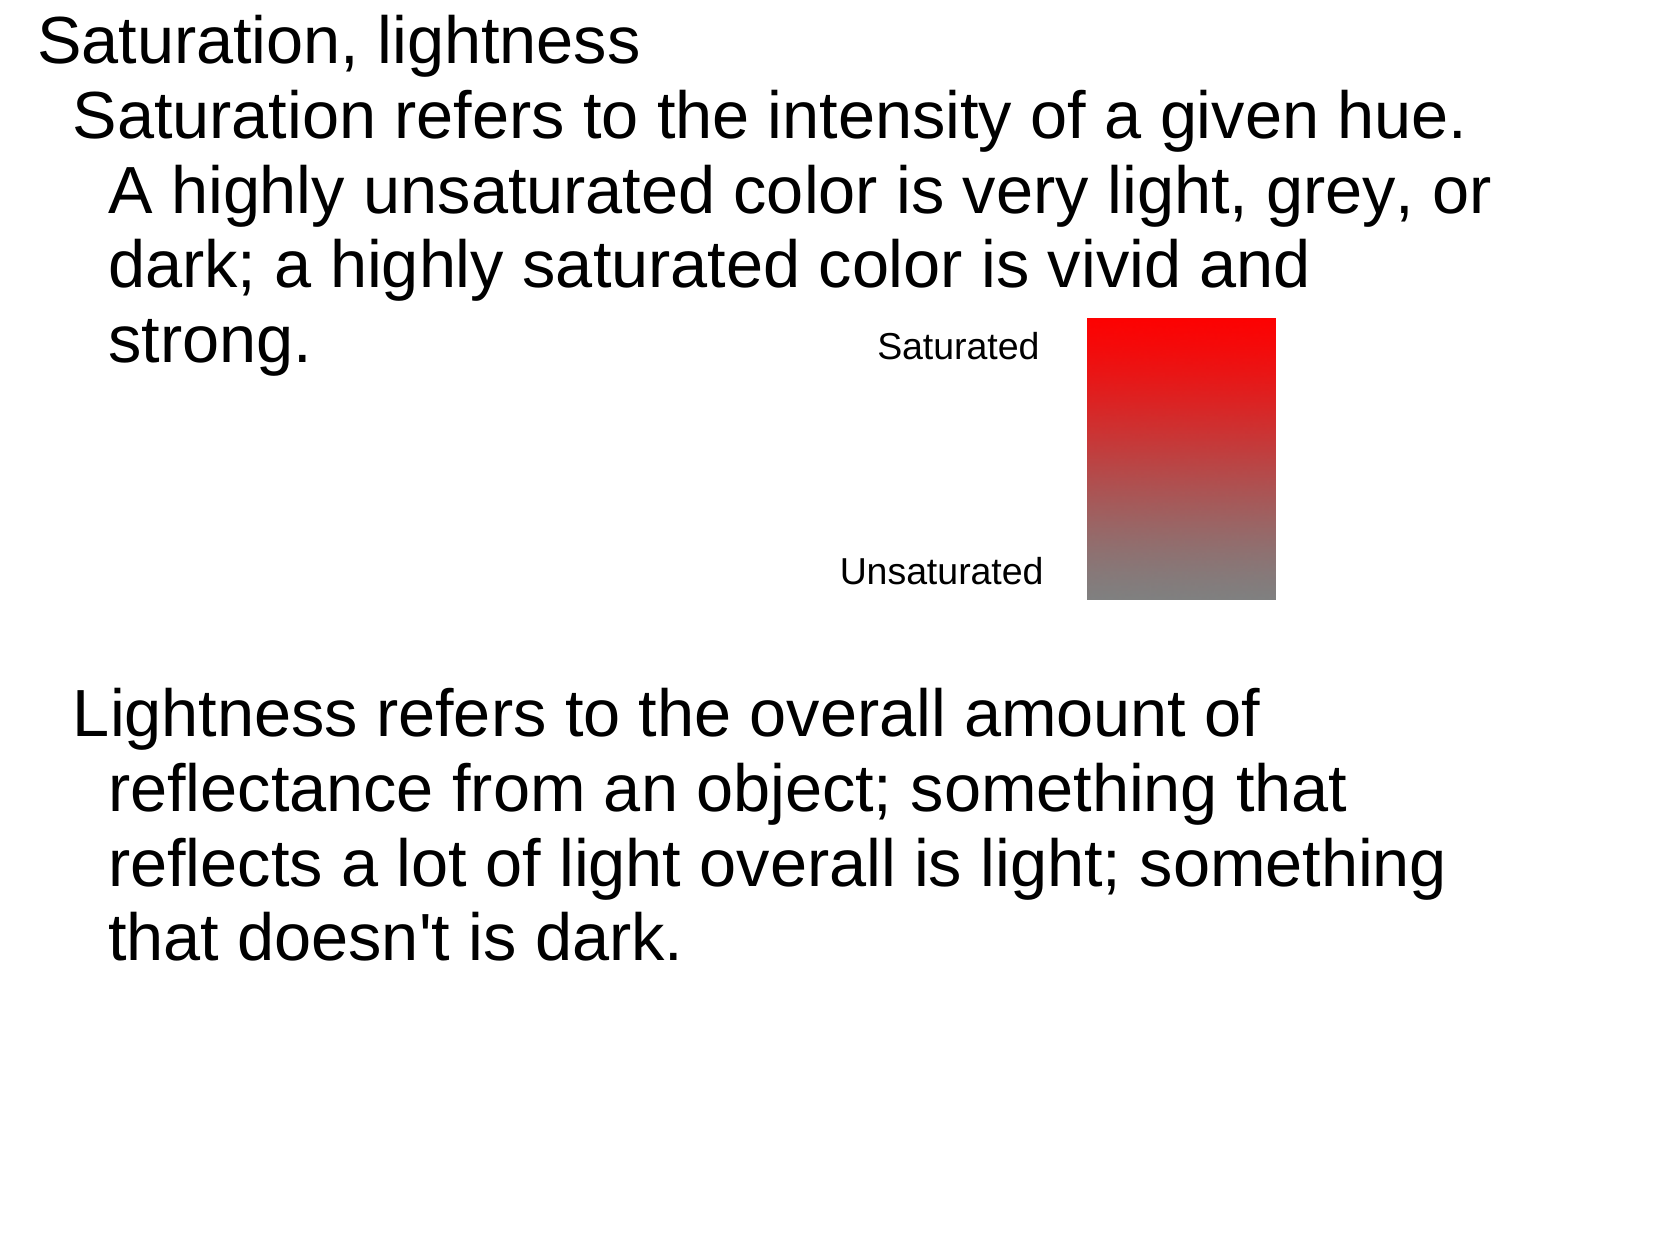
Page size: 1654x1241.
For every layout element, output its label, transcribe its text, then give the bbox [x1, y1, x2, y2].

text_box Saturated [862, 318, 1055, 376]
picture [1087, 318, 1276, 601]
subtitle Saturation, lightness Saturation refers to the intensity of a given hue. A highly unsaturated color is very light, grey, or dark; a highly saturated color is vivid and strong. Lightness refers to the overall amount of reflectance from an object; something that reflects a lot of light overall is light; something that doesn't is dark. [37, 3, 1526, 976]
text_box Unsaturated [825, 543, 1059, 601]
